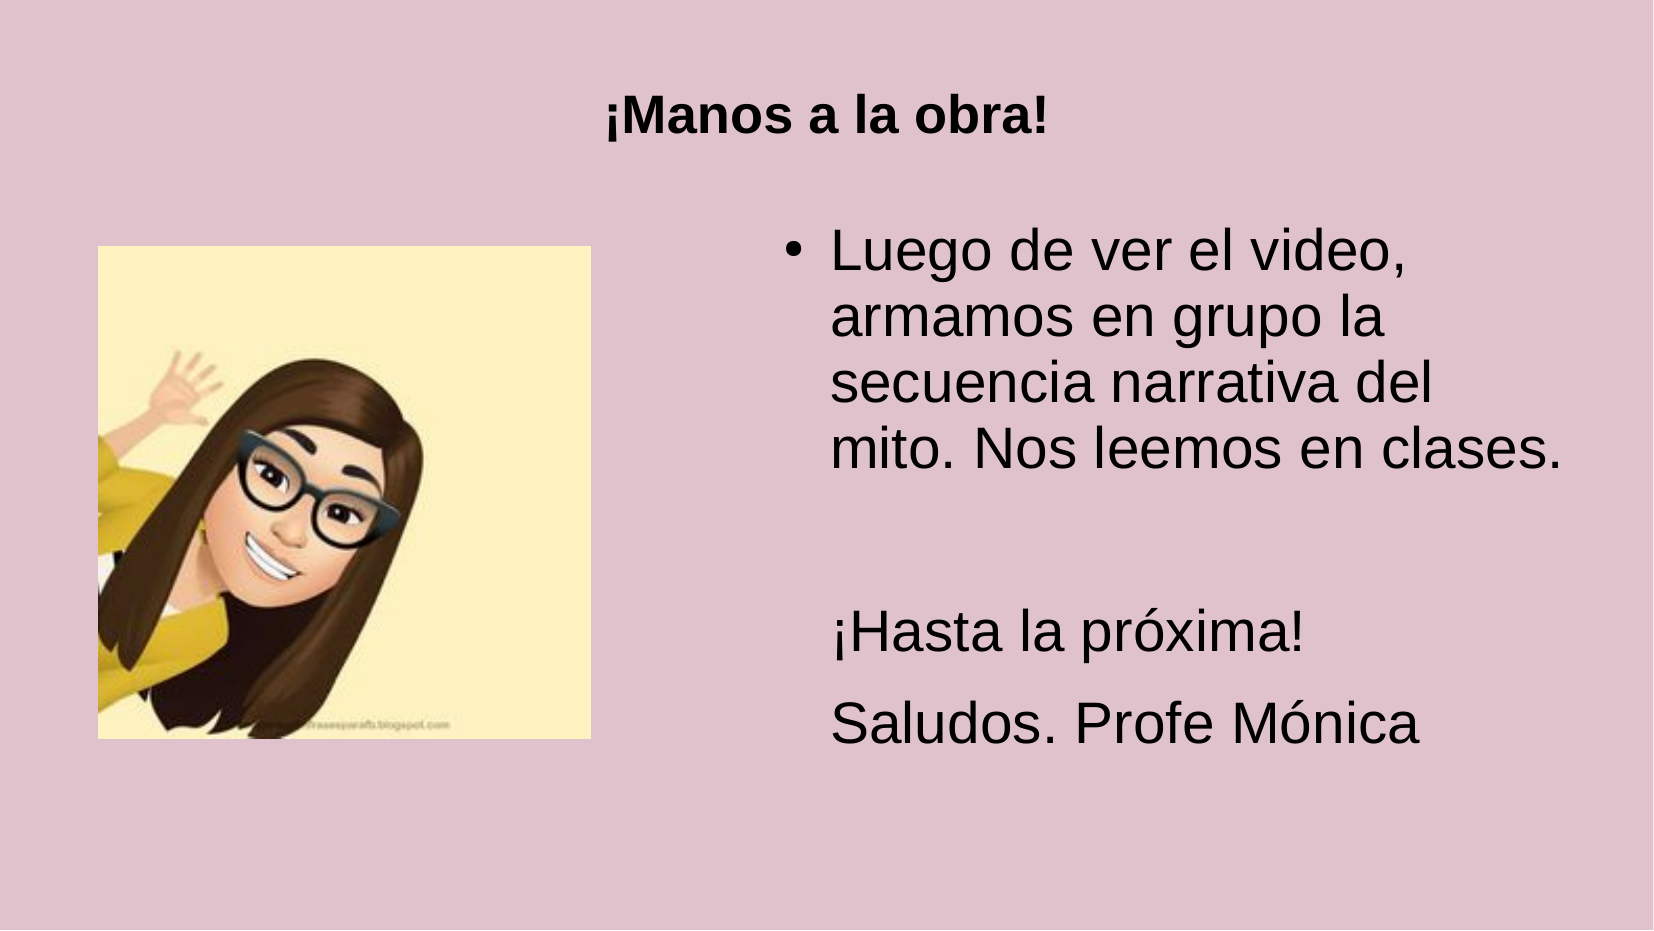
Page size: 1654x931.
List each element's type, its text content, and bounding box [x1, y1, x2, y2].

picture [98, 246, 591, 739]
title ¡Manos a la obra! [82, 37, 1571, 193]
list Luego de ver el video, armamos en grupo la secuencia narrativa del mito. Nos leemos en clases. ¡Hasta la próxima! Saludos. Profe Mónica [767, 217, 1571, 758]
